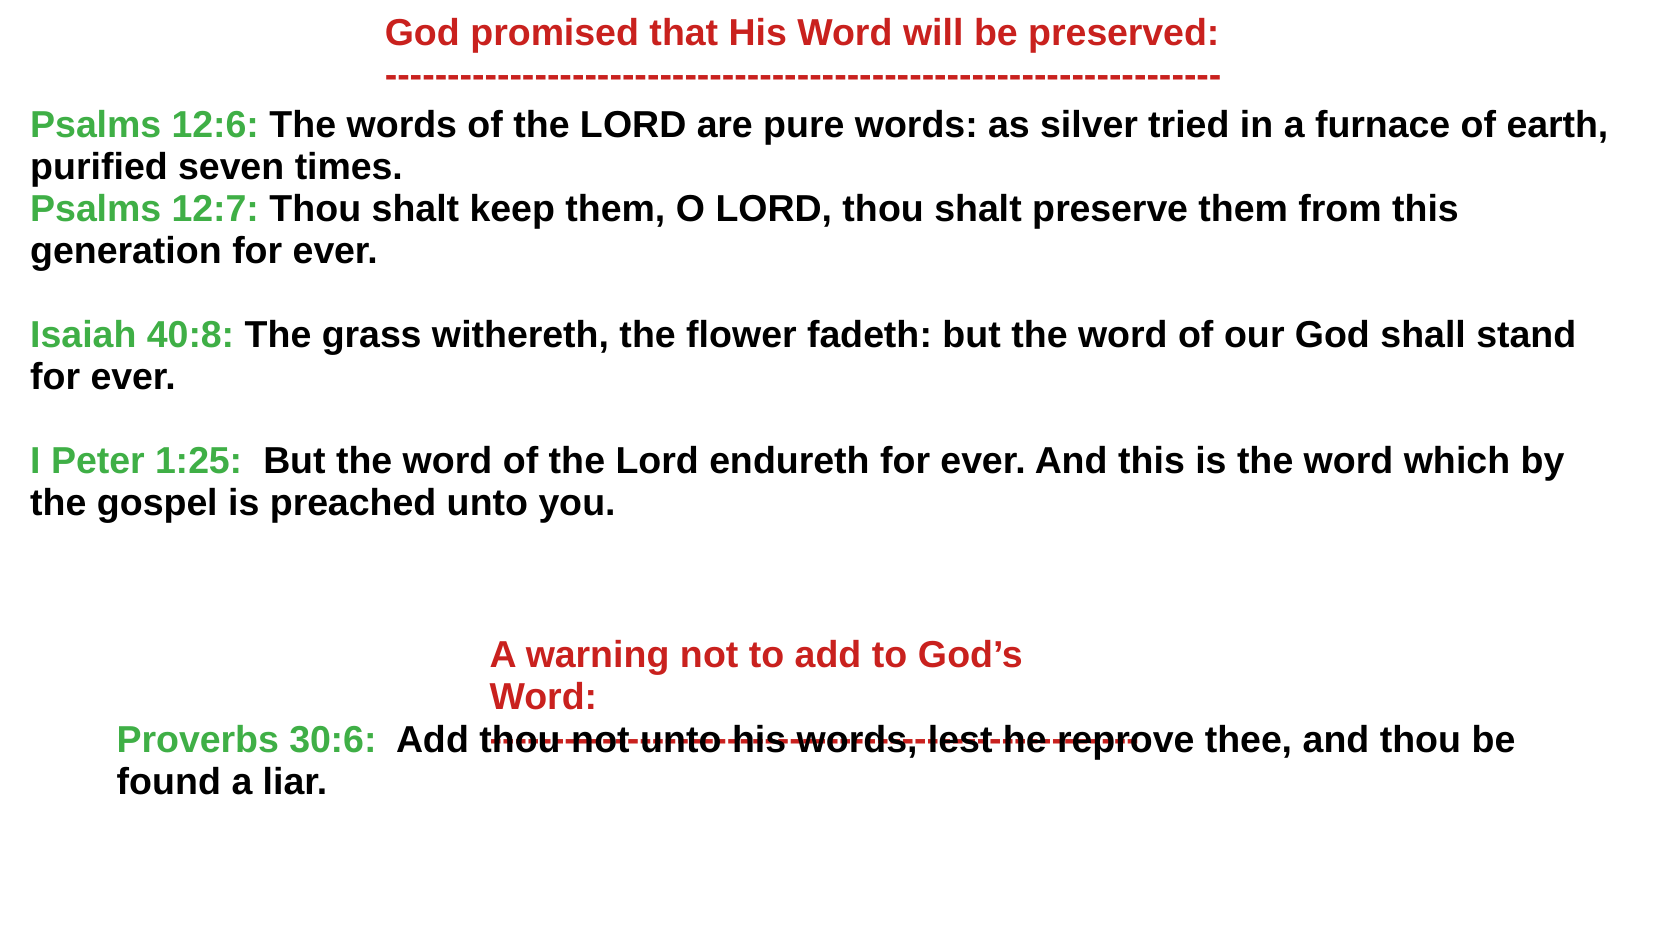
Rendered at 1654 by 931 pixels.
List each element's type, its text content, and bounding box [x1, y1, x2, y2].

text_box Proverbs 30:6: Add thou not unto his words, lest he reprove thee, and thou be found a liar. [101, 711, 1635, 810]
text_box God promised that His Word will be preserved: ------------------------------------------------------------------- [370, 4, 1273, 96]
text_box A warning not to add to God’s Word: ---------------------------------------------------- [474, 625, 1156, 711]
text_box Psalms 12:6: The words of the LORD are pure words: as silver tried in a furnace of earth, purified seven times. Psalms 12:7: Thou shalt keep them, O LORD, thou shalt preserve them from this generation for ever. Isaiah 40:8: The grass withereth, the flower fadeth: but the word of our God shall stand for ever. I Peter 1:25: But the word of the Lord endureth for ever. And this is the word which by the gospel is preached unto you. [15, 96, 1634, 539]
